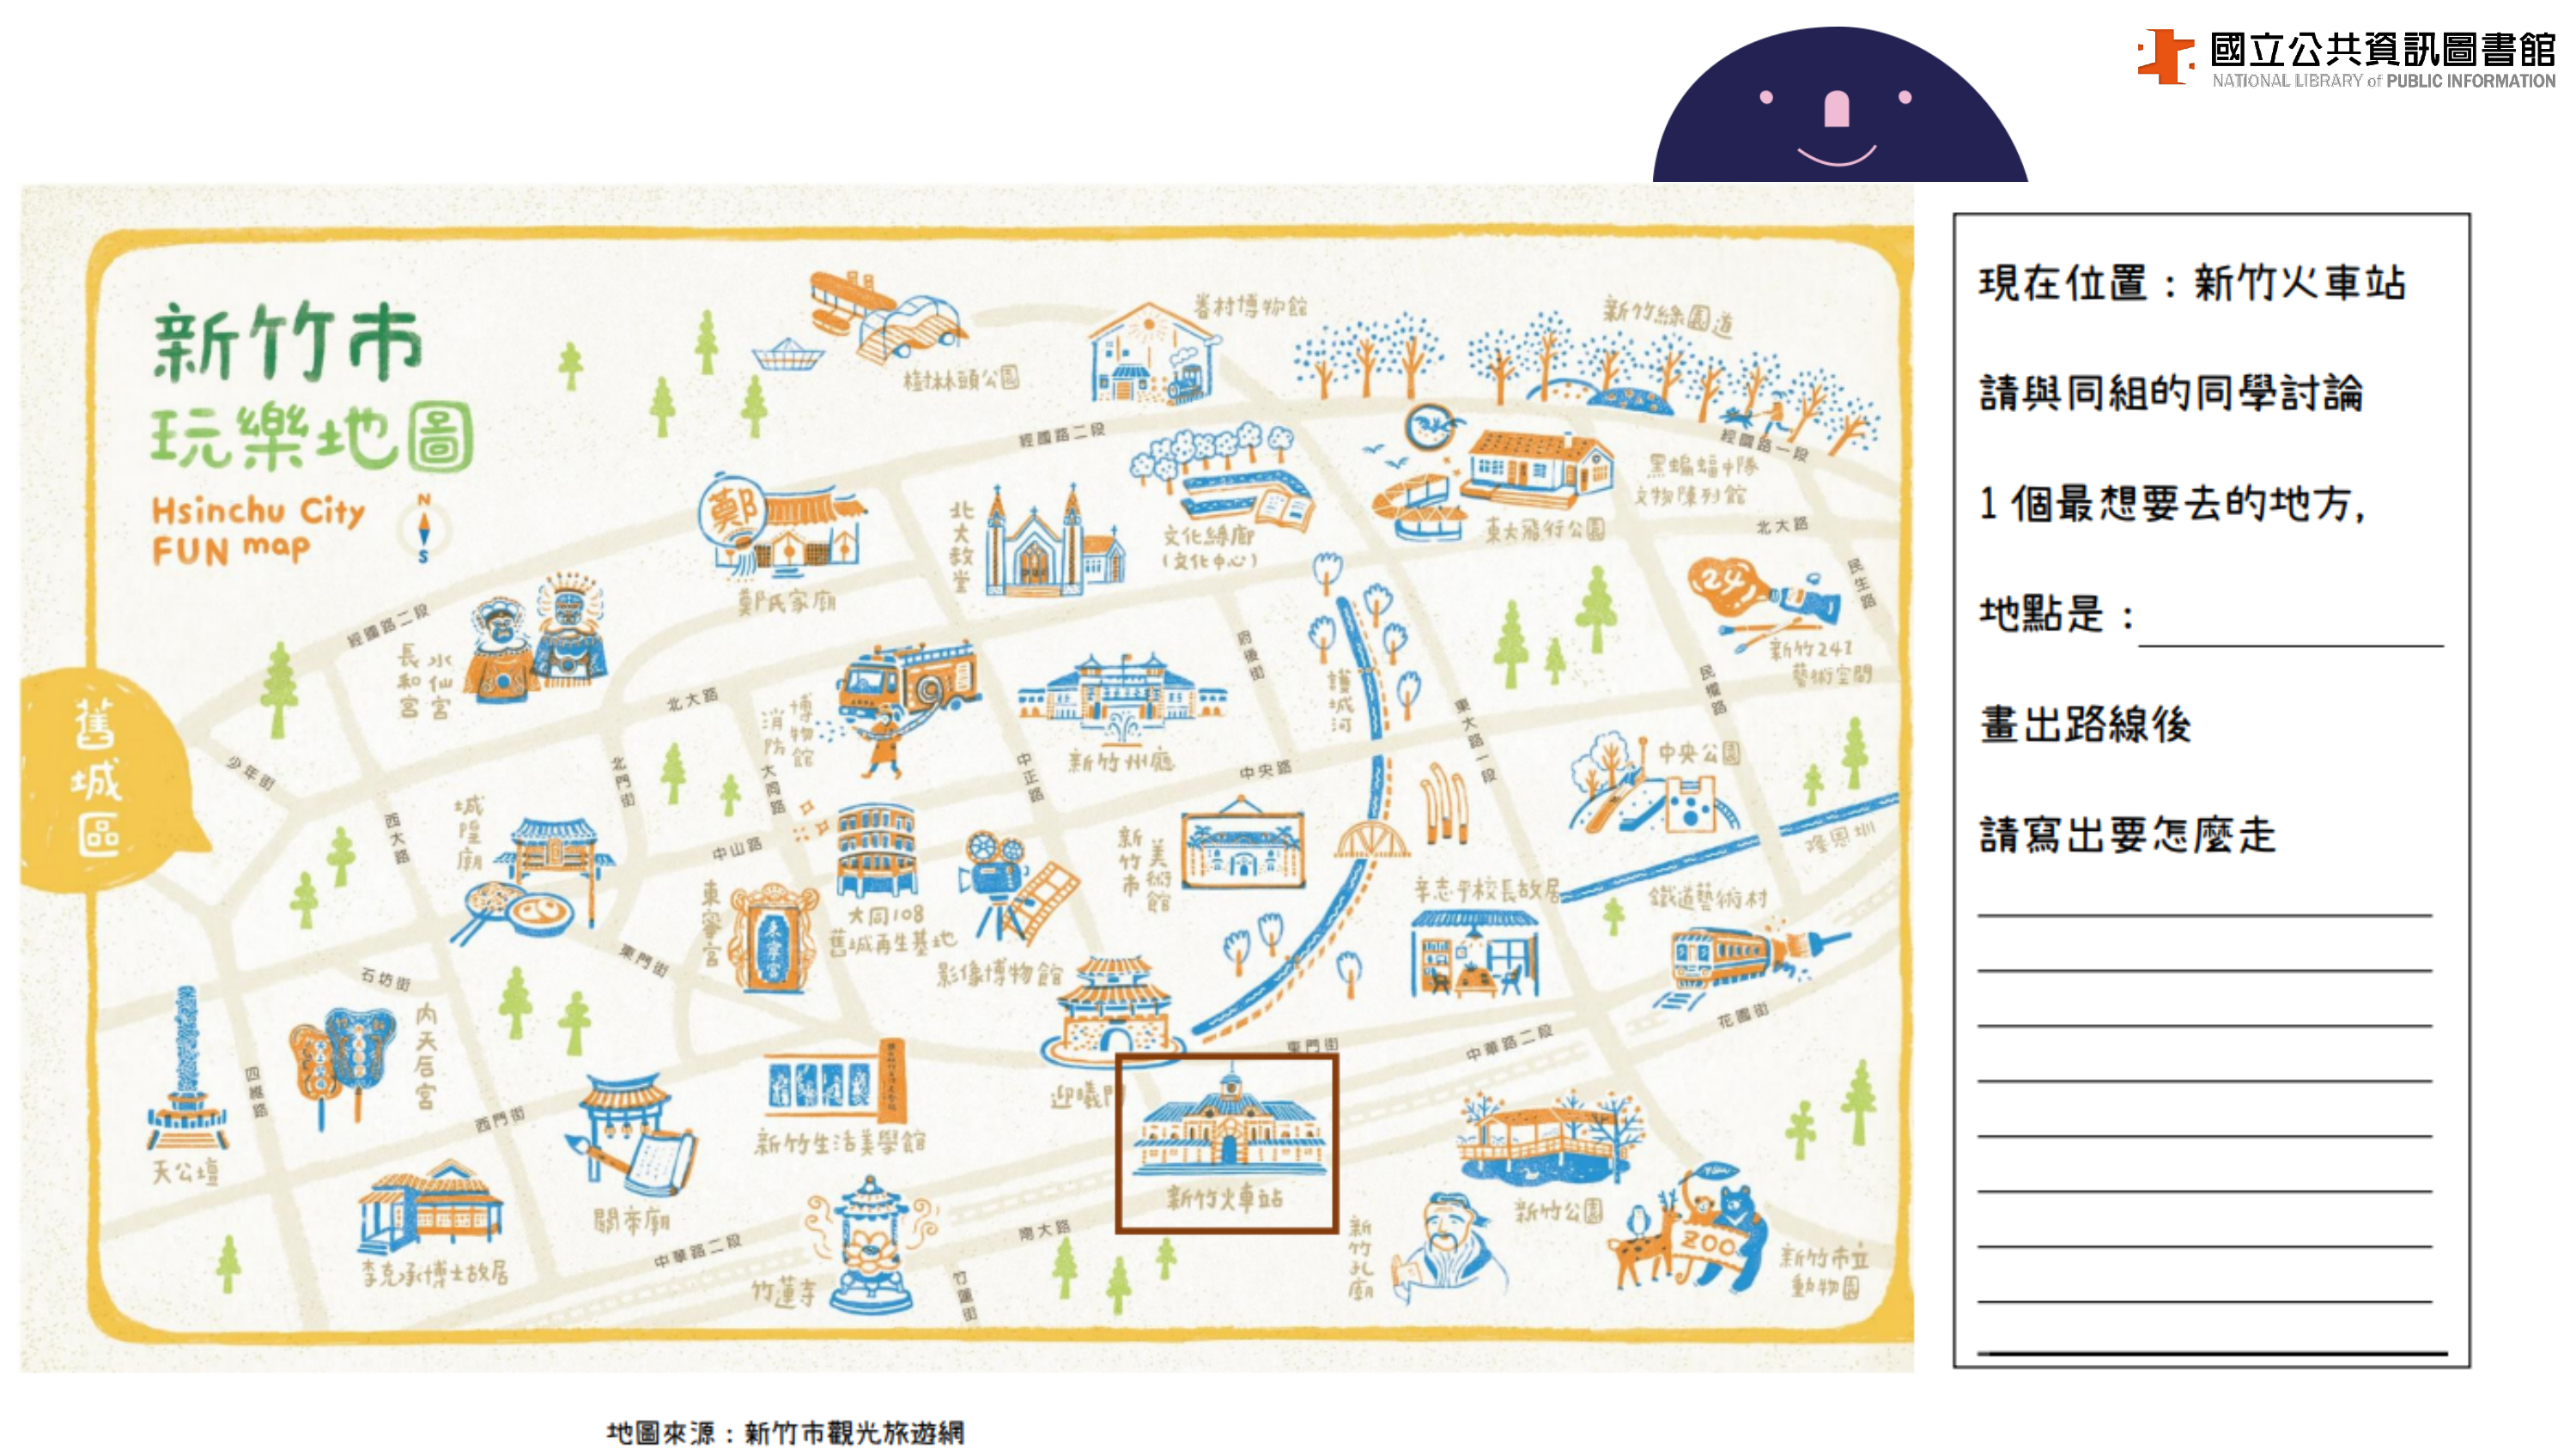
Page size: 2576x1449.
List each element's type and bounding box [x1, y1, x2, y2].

text_box [1652, 27, 2044, 182]
picture [16, 182, 2475, 1449]
